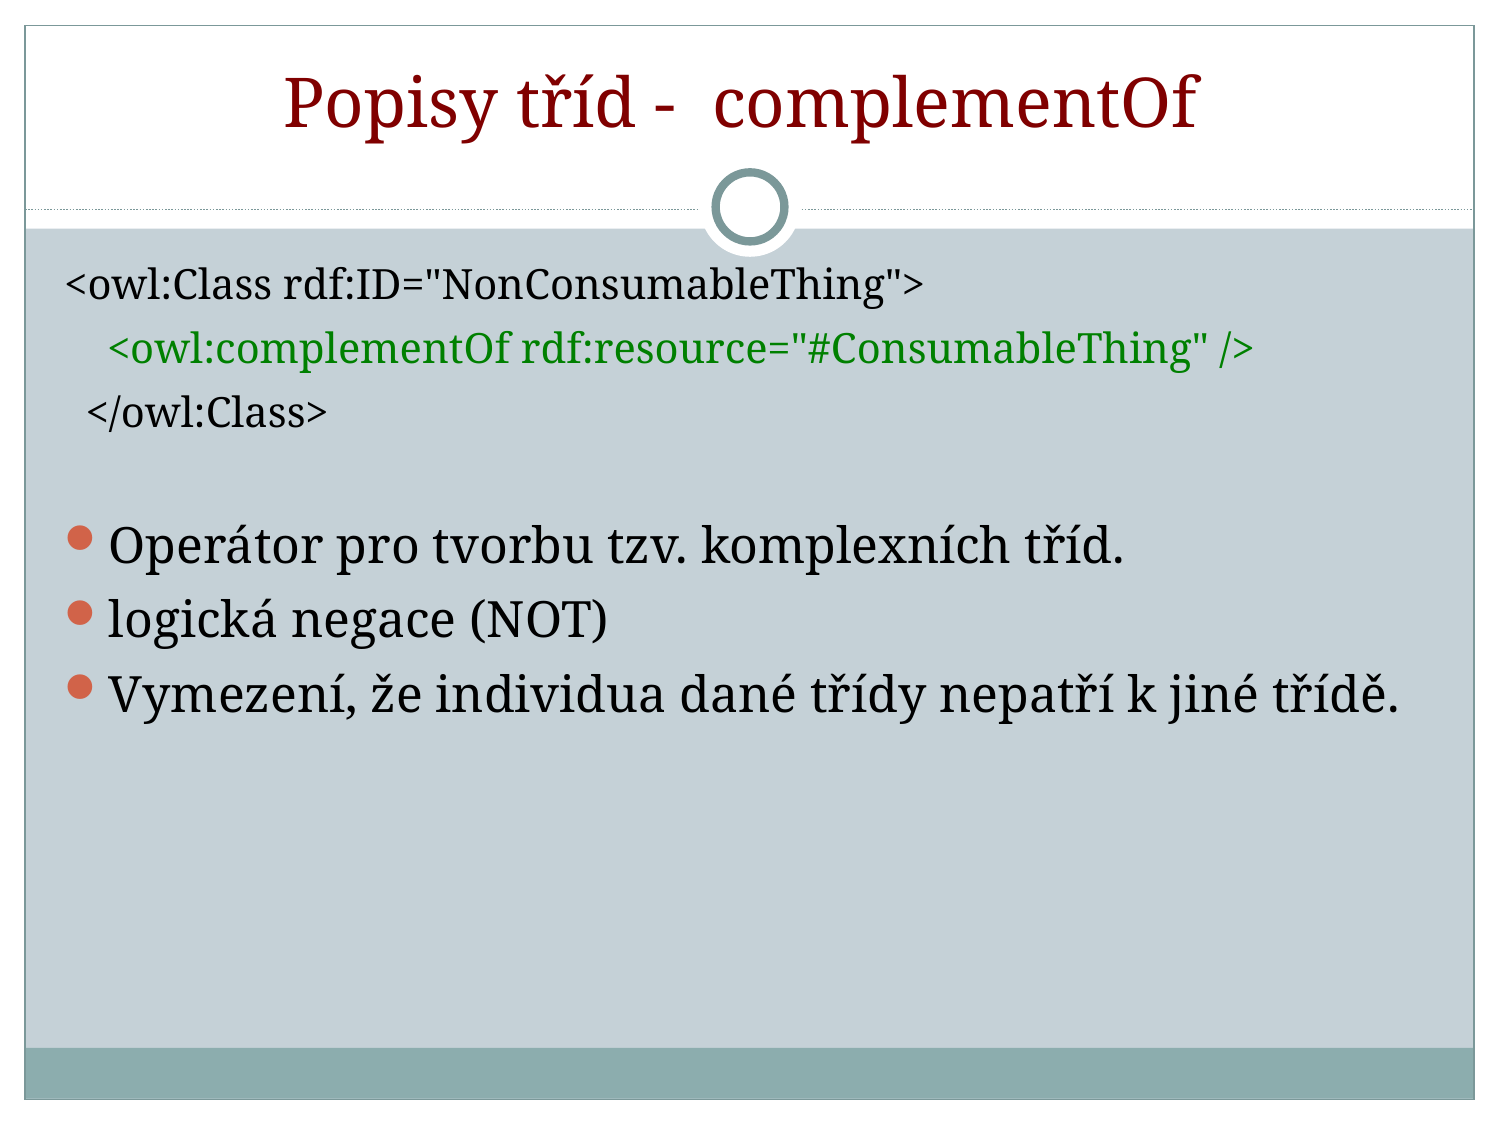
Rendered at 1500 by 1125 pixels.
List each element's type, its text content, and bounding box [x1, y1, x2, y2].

list <owl:Class rdf:ID="NonConsumableThing"> <owl:complementOf rdf:resource="#ConsumableThing" /> </owl:Class> Operátor pro tvorbu tzv. komplexních tříd. logická negace (NOT) Vymezení, že individua dané třídy nepatří k jiné třídě. [49, 249, 1450, 1006]
title Popisy tříd - complementOf [49, 37, 1450, 163]
